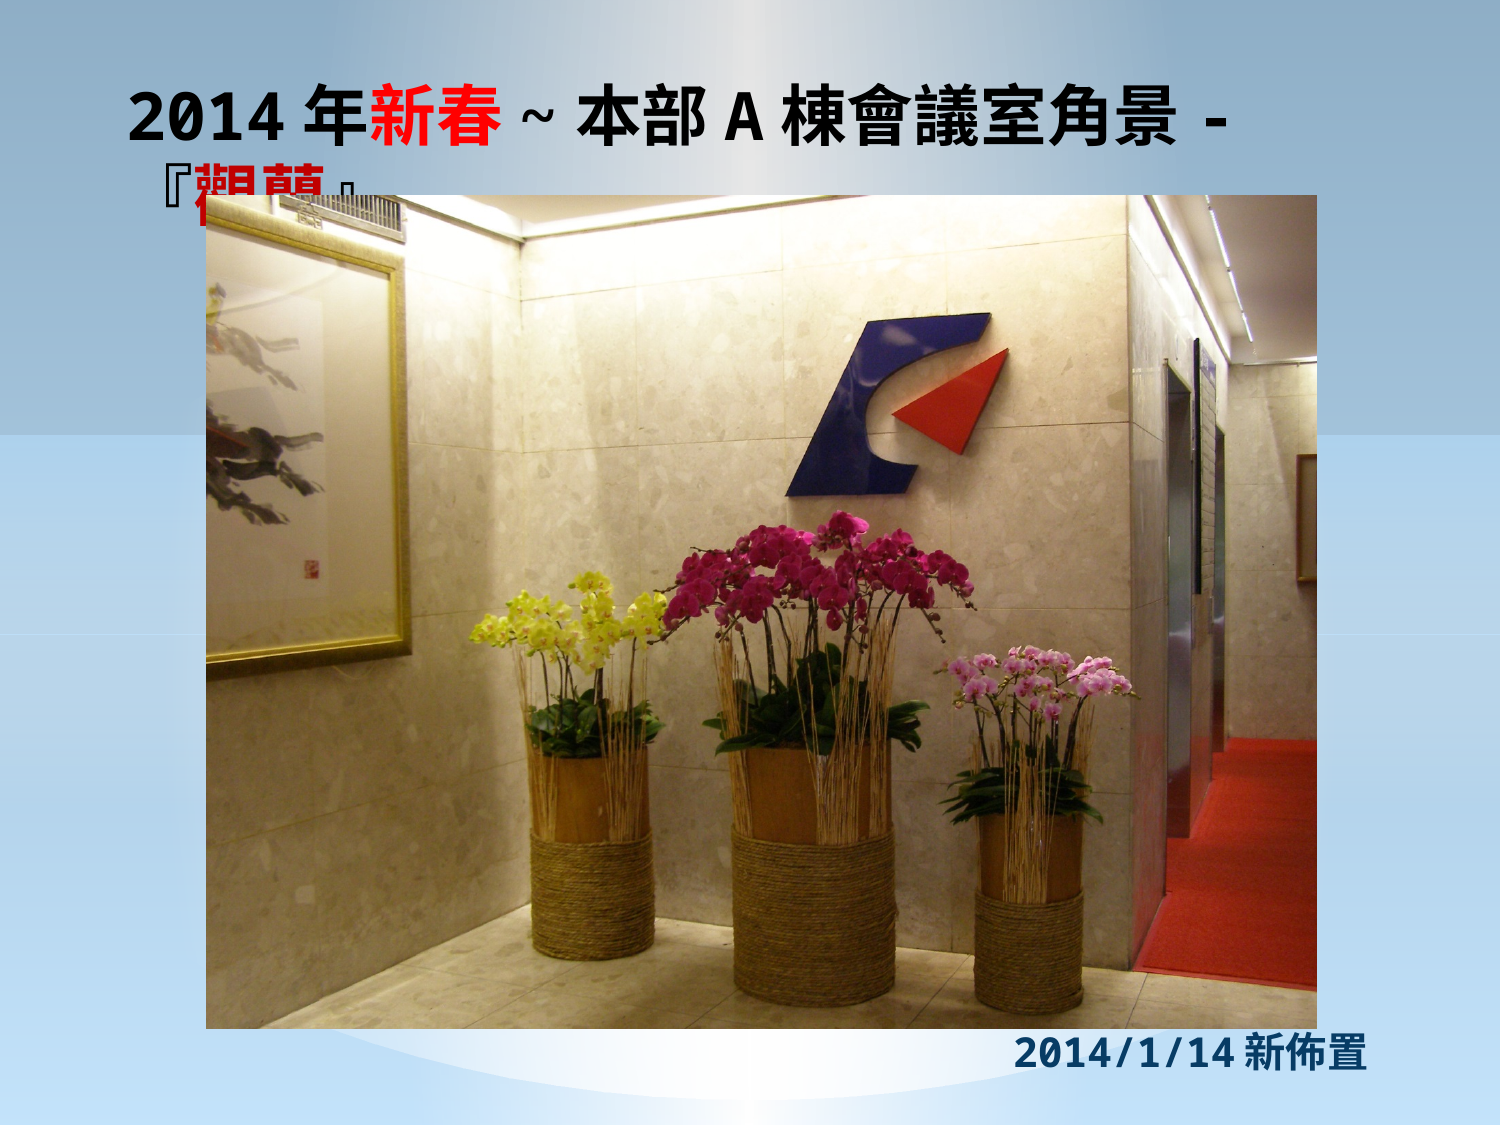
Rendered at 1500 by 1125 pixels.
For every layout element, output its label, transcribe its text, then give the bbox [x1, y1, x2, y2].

picture [206, 195, 1317, 1029]
subtitle 2014/1/14新佈置 [998, 1019, 1412, 1125]
text_box 2014年新春~本部A棟會議室角景-『觀蘭』 [112, 66, 1400, 242]
